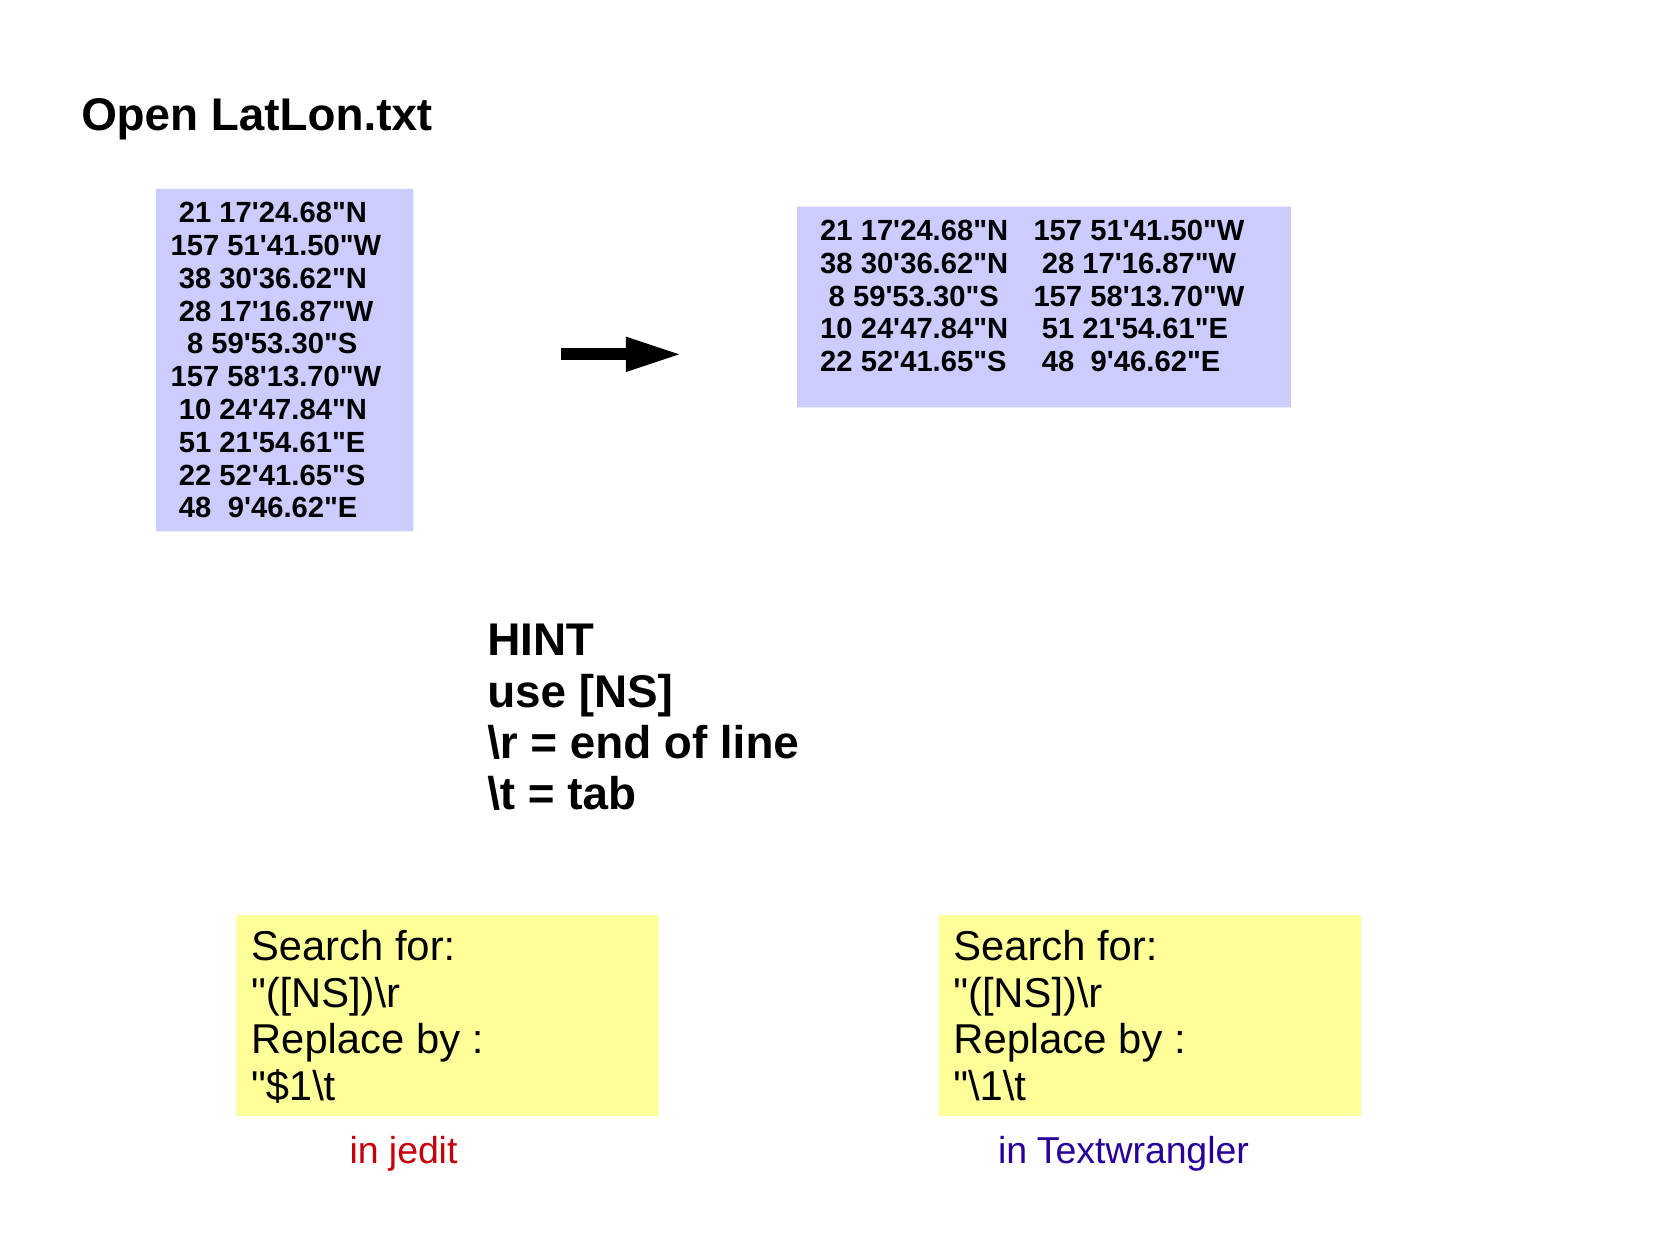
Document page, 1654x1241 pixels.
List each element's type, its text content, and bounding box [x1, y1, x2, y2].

text_box 21 17'24.68"N 157 51'41.50"W 38 30'36.62"N 28 17'16.87"W 8 59'53.30"S 157 58'13.70"W 10 24'47.84"N 51 21'54.61"E 22 52'41.65"S 48 9'46.62"E [797, 206, 1291, 408]
text_box in jedit [334, 1122, 473, 1179]
text_box Search for: "([NS])\r Replace by : "\1\t [938, 915, 1361, 1117]
text_box Search for: "([NS])\r Replace by : "$1\t [236, 915, 659, 1117]
text_box HINT use [NS] \r = end of line \t = tab [472, 606, 1107, 827]
text_box in Textwrangler [983, 1122, 1264, 1179]
text_box Open LatLon.txt [66, 81, 768, 148]
text_box 21 17'24.68"N 157 51'41.50"W 38 30'36.62"N 28 17'16.87"W 8 59'53.30"S 157 58'13.70"W 10 24'47.84"N 51 21'54.61"E 22 52'41.65"S 48 9'46.62"E [155, 188, 414, 532]
